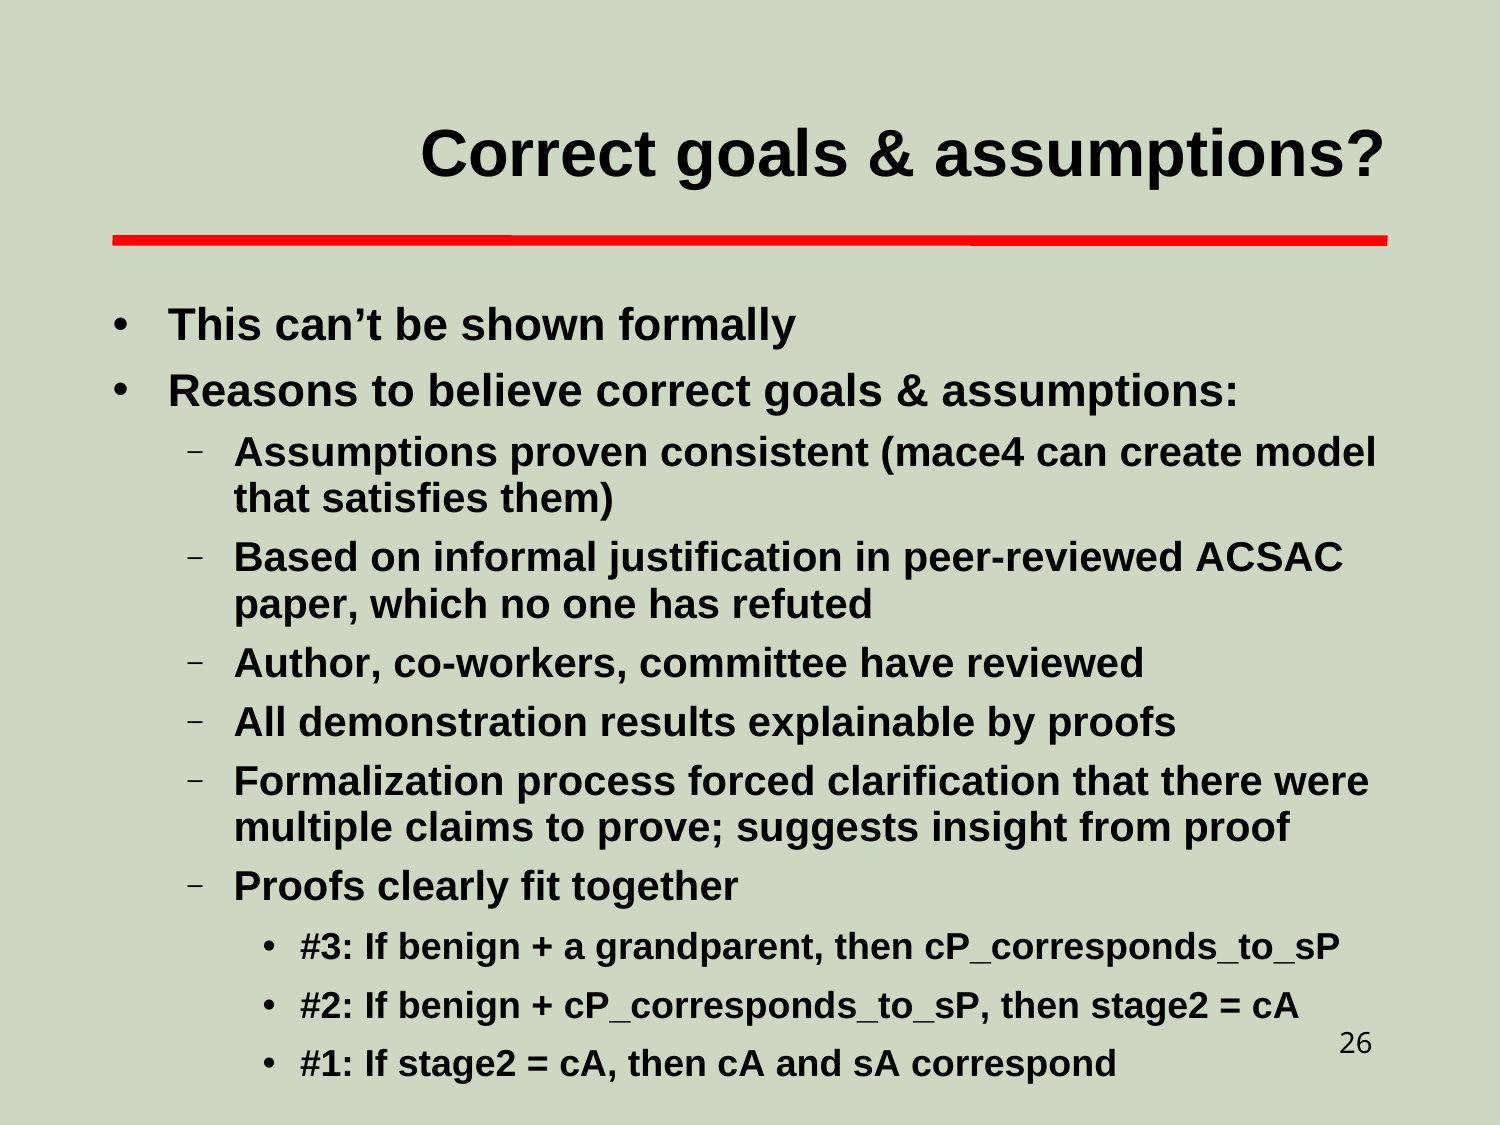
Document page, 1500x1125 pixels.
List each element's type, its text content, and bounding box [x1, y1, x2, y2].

title Correct goals & assumptions? [124, 93, 1387, 216]
list This can’t be shown formally Reasons to believe correct goals & assumptions: Assumptions proven consistent (mace4 can create model that satisfies them) Based on informal justification in peer-reviewed ACSAC paper, which no one has refuted Author, co-workers, committee have reviewed All demonstration results explainable by proofs Formalization process forced clarification that there were multiple claims to prove; suggests insight from proof Proofs clearly fit together #3: If benign + a grandparent, then cP_corresponds_to_sP #2: If benign + cP_corresponds_to_sP, then stage2 = cA #1: If stage2 = cA, then cA and sA correspond [112, 299, 1387, 1099]
